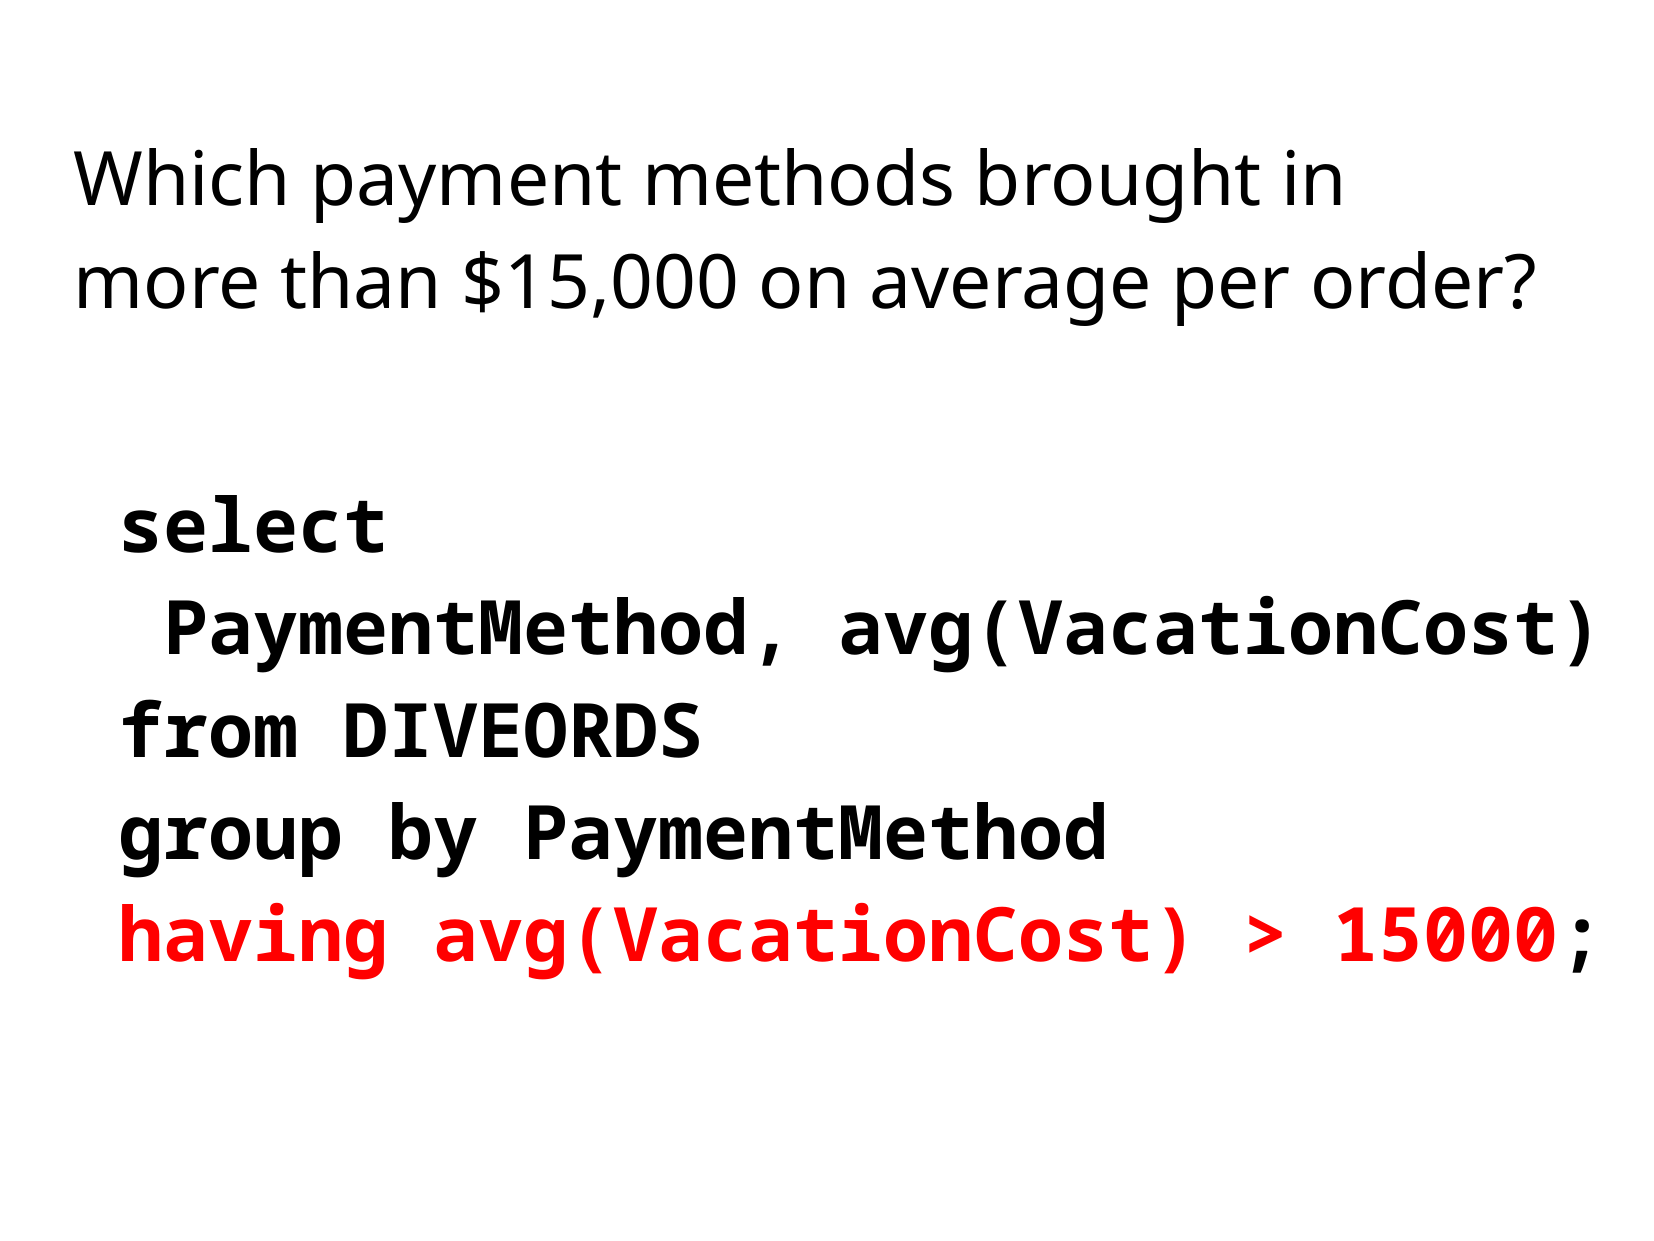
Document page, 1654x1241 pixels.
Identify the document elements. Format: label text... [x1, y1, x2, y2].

subtitle select PaymentMethod, avg(VacationCost) from DIVEORDS group by PaymentMethod having avg(VacationCost) > 15000; [118, 472, 1654, 1123]
text_box Which payment methods brought in more than $15,000 on average per order? [59, 118, 1565, 407]
